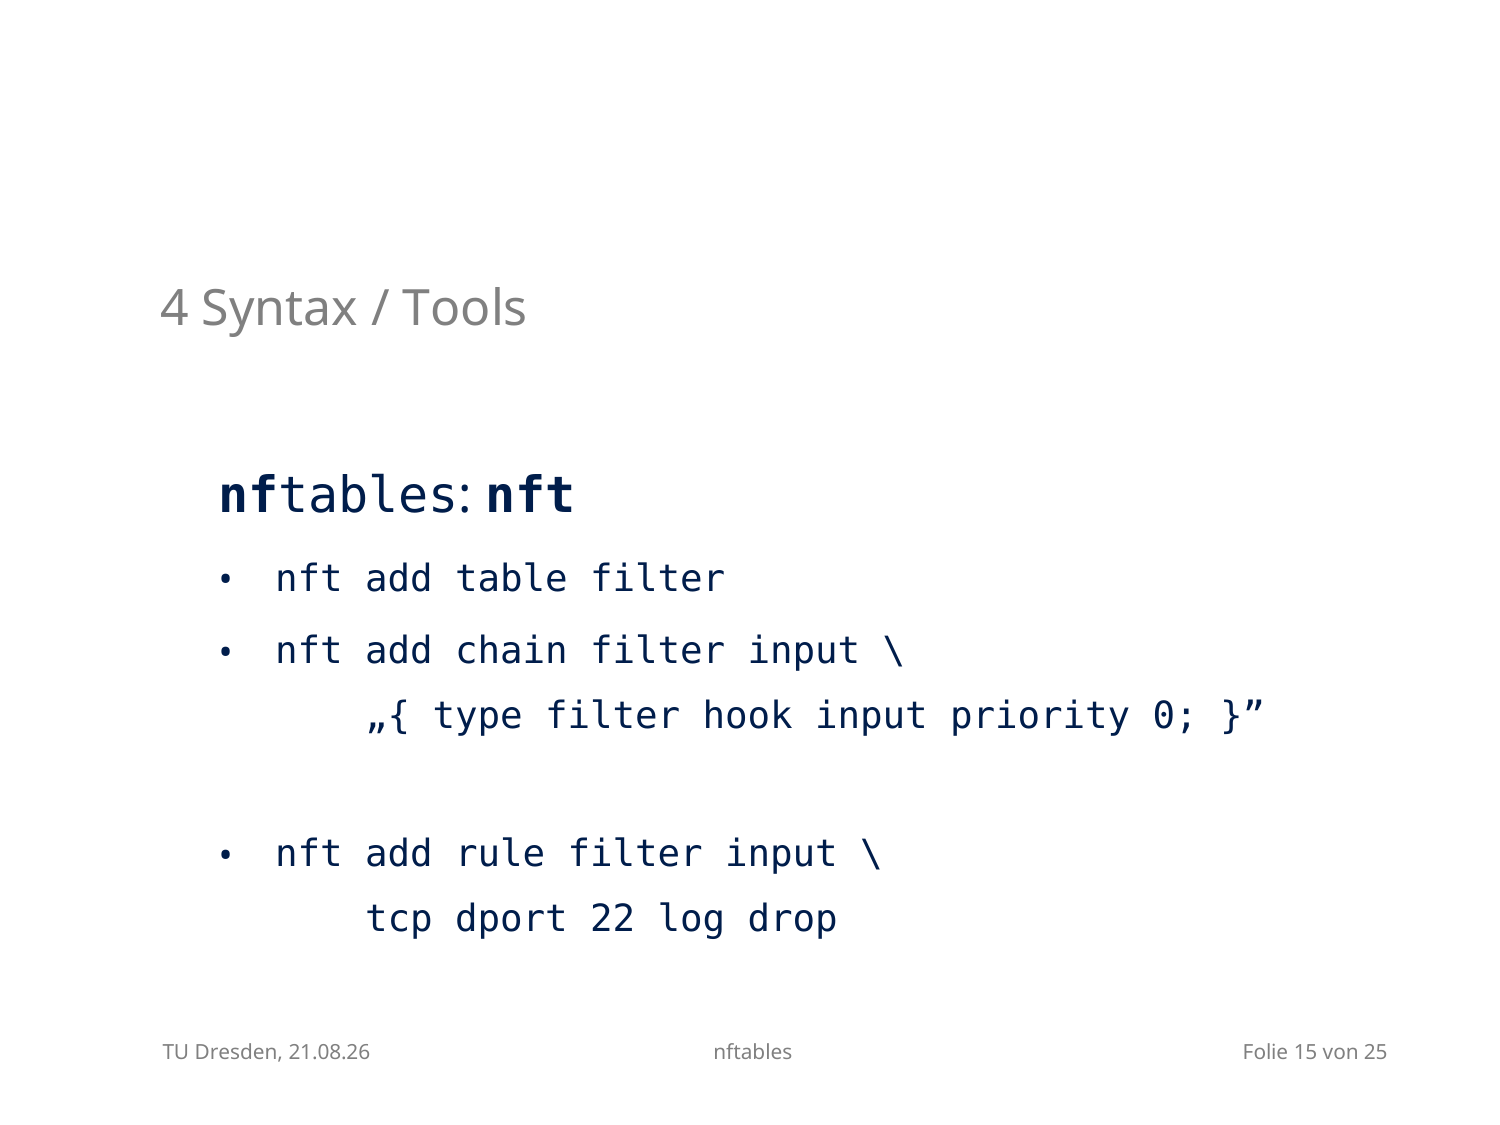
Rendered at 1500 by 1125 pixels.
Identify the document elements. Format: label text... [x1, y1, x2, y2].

title 4 Syntax / Tools [160, 238, 1392, 374]
list nftables: nft nft add table filter nft add chain filter input \ „{ type filter hook input priority 0; }” nft add rule filter input \ tcp dport 22 log drop [162, 425, 1388, 1078]
